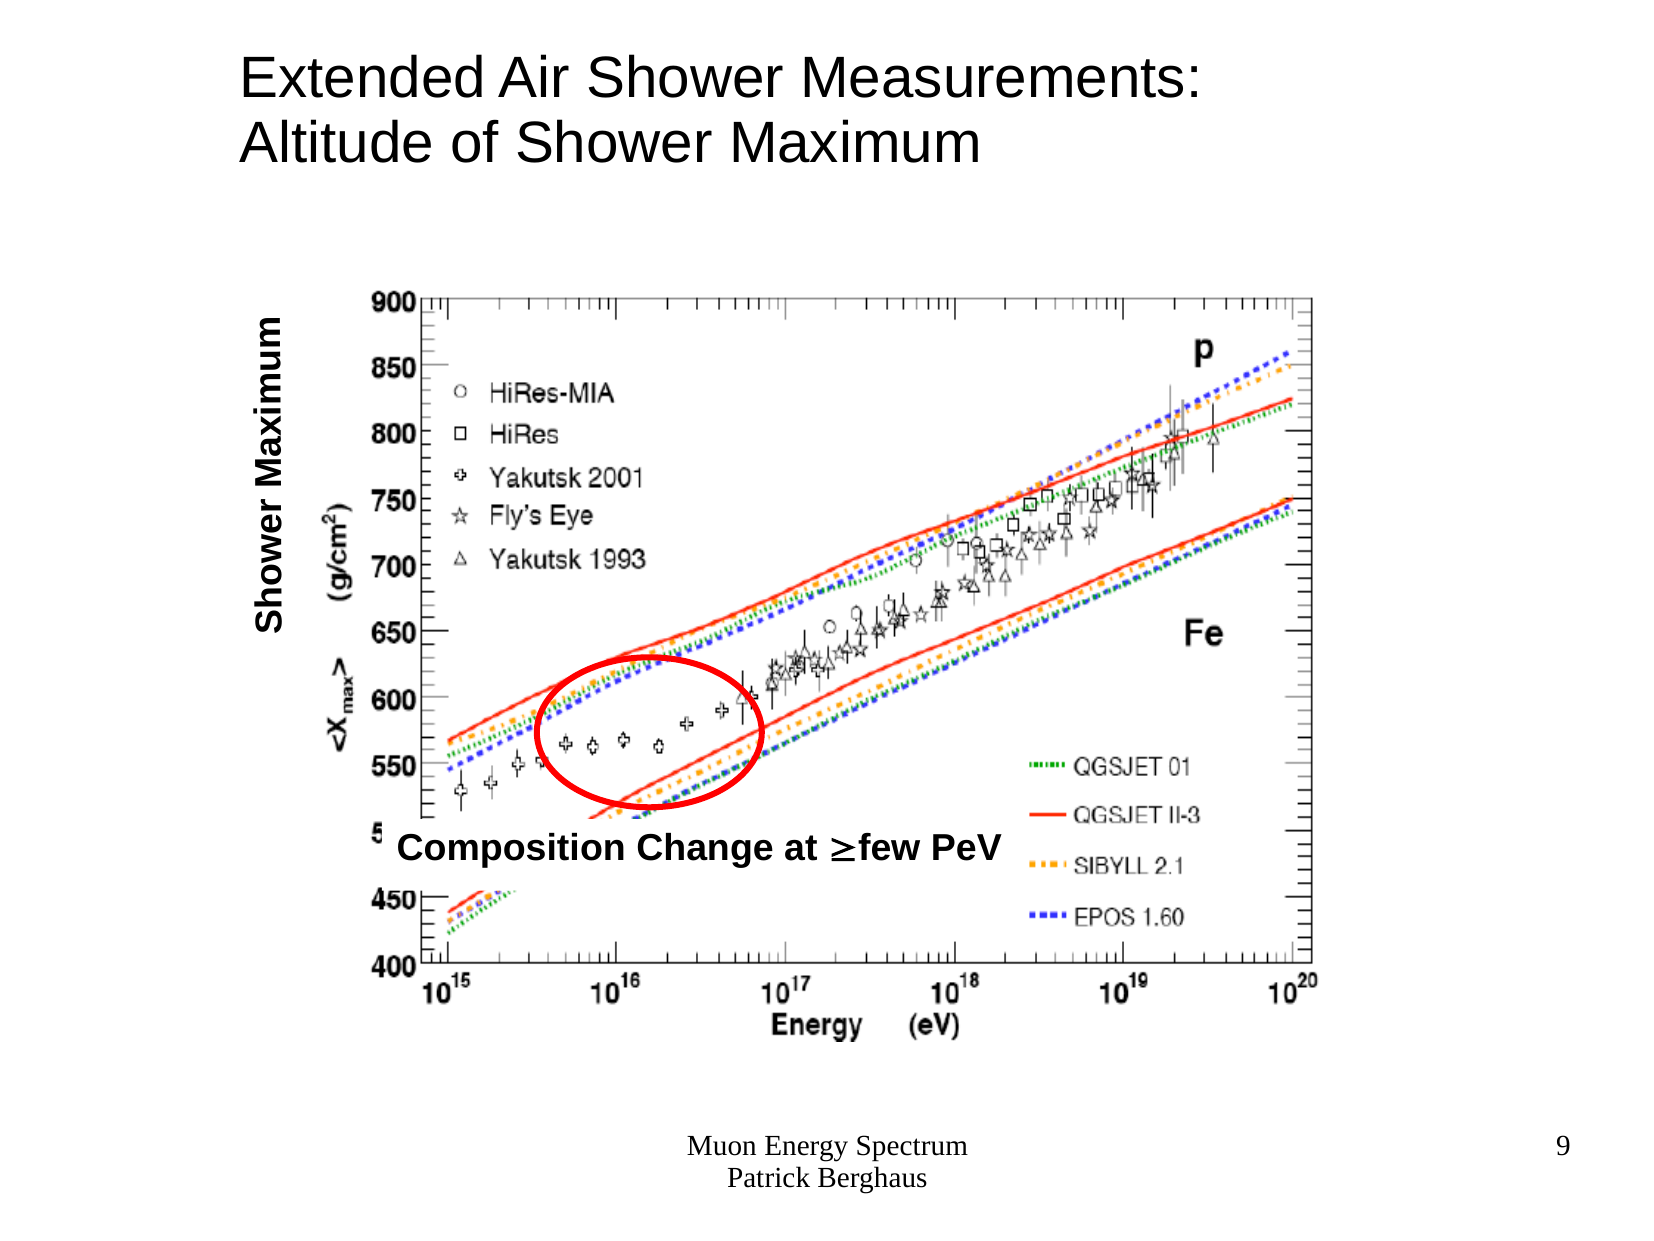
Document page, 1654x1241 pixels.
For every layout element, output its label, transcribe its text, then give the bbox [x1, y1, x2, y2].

text_box Extended Air Shower Measurements: Altitude of Shower Maximum [225, 37, 1237, 226]
text_box Composition Change at ≥few PeV [381, 819, 1018, 891]
text_box Shower Maximum [238, 301, 312, 650]
picture [294, 254, 1382, 1043]
